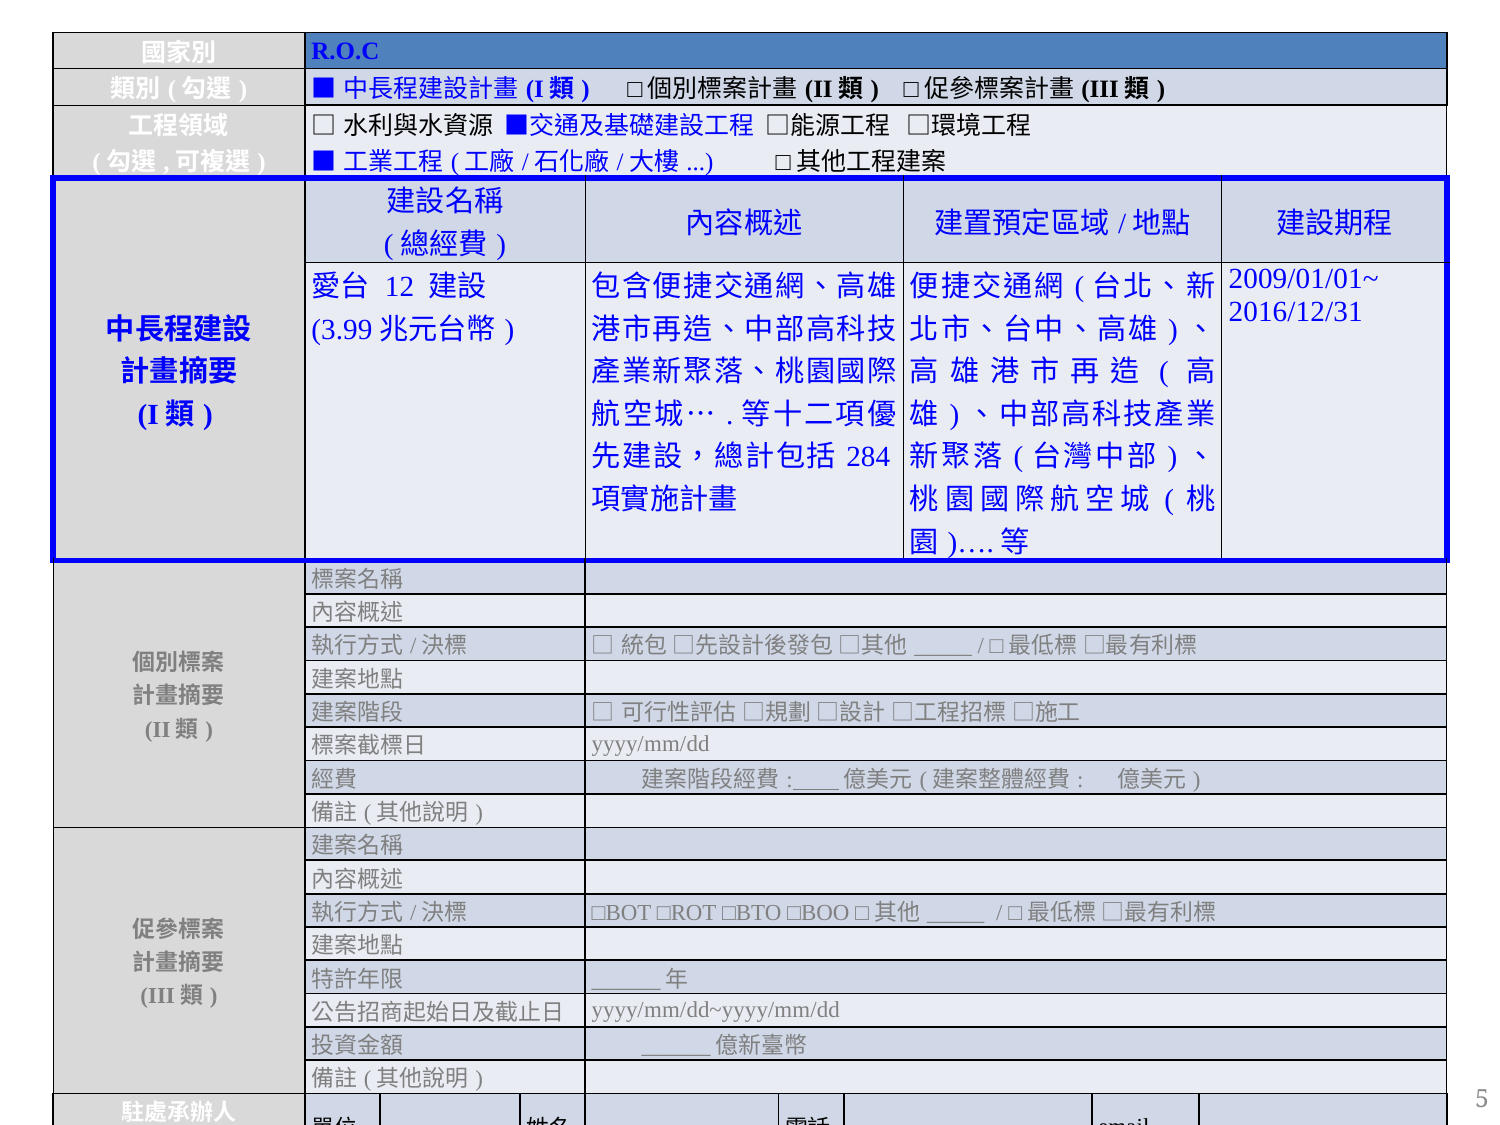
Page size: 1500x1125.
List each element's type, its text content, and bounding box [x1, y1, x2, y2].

table_cell 建案階段 [306, 695, 584, 726]
table_cell 內容概述 [306, 595, 584, 626]
table_cell ______億新臺幣 [586, 1028, 1446, 1059]
table_cell 建案名稱 [306, 828, 584, 859]
table_cell 促參標案 計畫摘要 (III類) [54, 828, 304, 1093]
table_cell 建案階段經費: 億美元(建案整體經費: 億美元) [586, 761, 1446, 793]
table_cell 經費 [306, 761, 584, 793]
table_cell 投資金額 [306, 1028, 584, 1059]
table_cell 標案名稱 [306, 563, 584, 593]
table_cell 個別標案 計畫摘要 (II類) [54, 563, 304, 827]
table_cell 公告招商起始日及截止日 [306, 994, 584, 1026]
table_cell ■中長程建設計畫(I類) □個別標案計畫(II類) □促參標案計畫(III類) [306, 69, 1446, 104]
table_cell 單位 [306, 1094, 379, 1125]
table_cell □水利與水資源 ■交通及基礎建設工程 □能源工程 □環境工程 ■工業工程(工廠/石化廠/大樓...) □其他工程建案 [306, 106, 1446, 175]
table_cell 建設期程 [1222, 181, 1444, 262]
table_cell 建案地點 [306, 928, 584, 959]
table_cell 類別(勾選) [54, 69, 304, 105]
table_cell [845, 1094, 1091, 1125]
table_cell □統包 □先設計後發包 □其他_____ / □最低標 □最有利標 [586, 628, 1446, 660]
table_cell 電話 [779, 1094, 843, 1125]
table_cell 建案地點 [306, 661, 584, 693]
table_cell [586, 1094, 778, 1125]
table_cell [586, 861, 1446, 893]
table_cell 建置預定區域/地點 [904, 181, 1221, 262]
table_cell [586, 828, 1446, 859]
table_cell 標案截標日 [306, 728, 584, 760]
table_cell 執行方式/決標 [306, 895, 584, 926]
table_cell [586, 928, 1446, 959]
table_cell 內容概述 [306, 861, 584, 893]
table_cell □可行性評估 □規劃 □設計 □工程招標 □施工 [586, 695, 1446, 726]
table_cell [586, 661, 1446, 693]
table_cell 建設名稱 (總經費) [306, 181, 585, 262]
table_cell 特許年限 [306, 961, 584, 993]
table_cell 工程領域 (勾選,可複選) [54, 106, 304, 175]
table_cell 備註(其他說明) [306, 795, 584, 827]
table_cell 駐處承辦人 聯絡方式 [54, 1094, 304, 1125]
table_cell yyyy/mm/dd [586, 728, 1446, 760]
table_cell [586, 563, 1446, 593]
table_cell [586, 595, 1446, 626]
table_cell 內容概述 [586, 181, 903, 262]
table_cell email [1093, 1094, 1198, 1125]
table_cell 2009/01/01~ 2016/12/31 [1222, 263, 1444, 558]
table_cell 包含便捷交通網、高雄港市再造、中部高科技產業新聚落、桃園國際航空城….等十二項優先建設，總計包括284項實施計畫 [586, 263, 903, 558]
table_cell □BOT □ROT □BTO □BOO □其他_____ / □最低標 □最有利標 [586, 895, 1446, 926]
table_cell [1200, 1094, 1446, 1125]
table_cell 愛台 12 建設 (3.99兆元台幣) [306, 263, 585, 558]
table_cell [586, 795, 1446, 827]
table_cell 中長程建設 計畫摘要 (I類) [56, 181, 304, 558]
table_header R.O.C [306, 33, 1446, 68]
table_cell 姓名 [521, 1094, 584, 1125]
table_cell yyyy/mm/dd~yyyy/mm/dd [586, 994, 1446, 1026]
table_cell 執行方式/決標 [306, 628, 584, 660]
table_cell 便捷交通網(台北、新北市、台中、高雄)、高雄港市再造(高雄)、中部高科技產業新聚落(台灣中部)、桃園國際航空城(桃園)….等 [904, 263, 1221, 558]
slide_number <編號> [1447, 1069, 1500, 1125]
table_cell [586, 1061, 1446, 1093]
table_cell 備註(其他說明) [306, 1061, 584, 1093]
table_cell ______年 [586, 961, 1446, 993]
table_header 國家別 [54, 33, 304, 68]
table_cell [381, 1094, 519, 1125]
